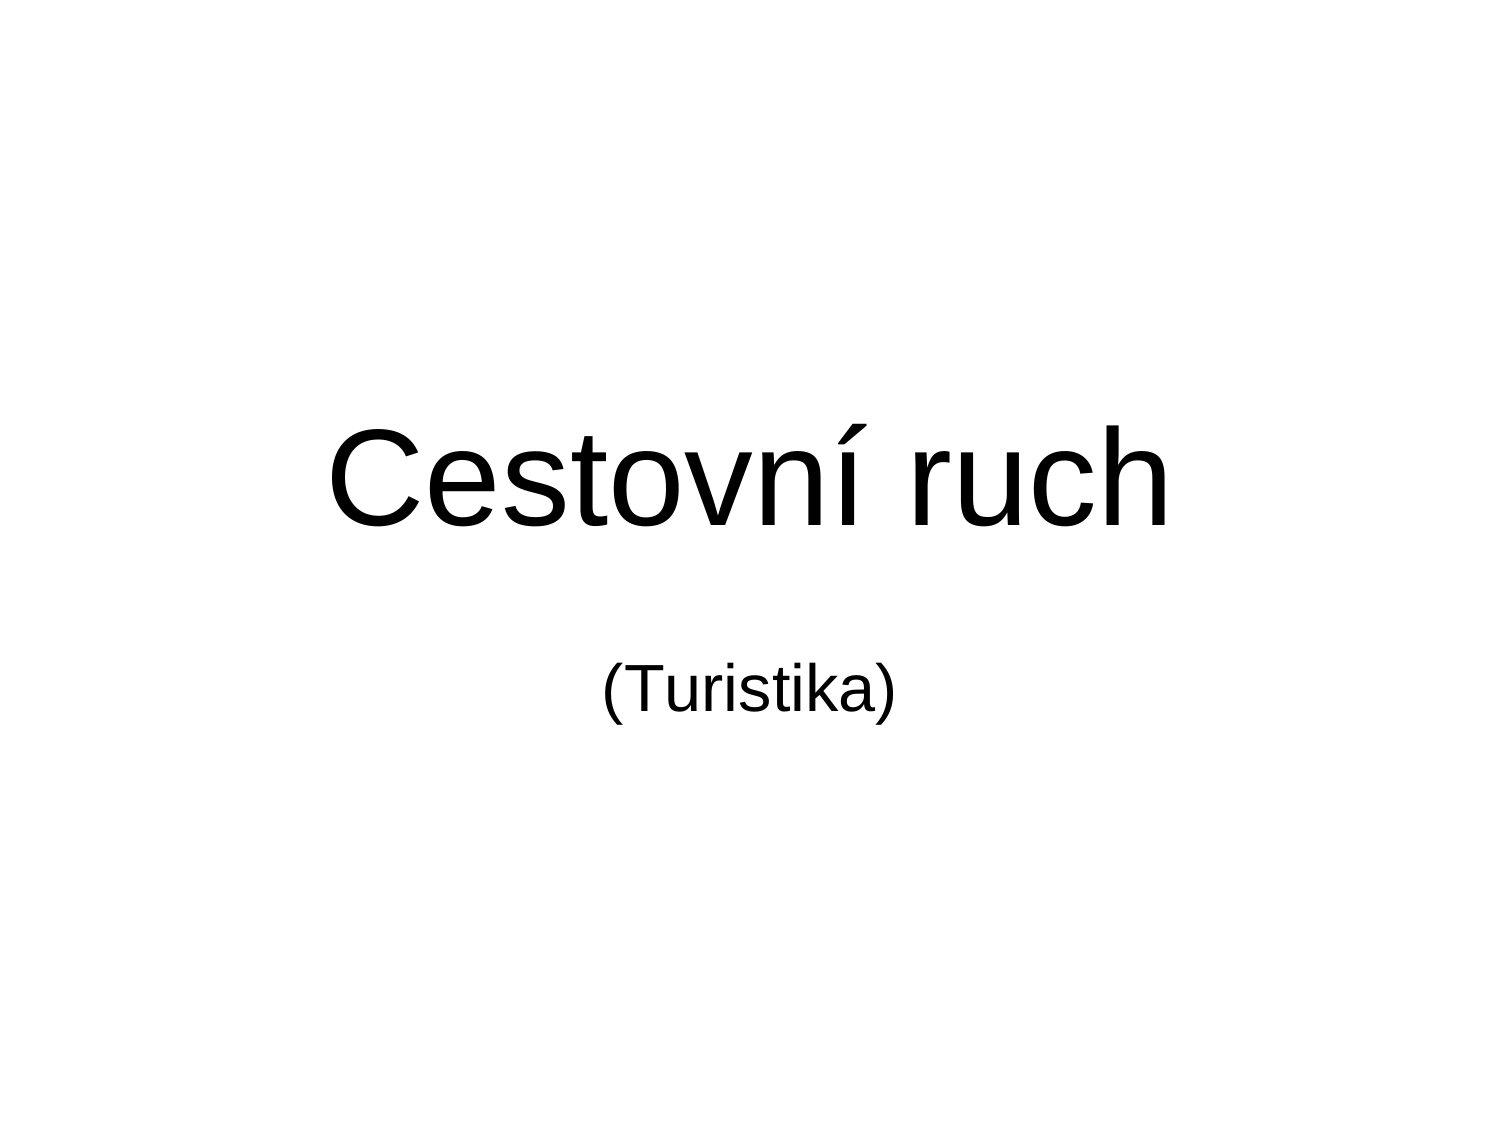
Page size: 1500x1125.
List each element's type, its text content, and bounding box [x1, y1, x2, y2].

subtitle (Turistika) [225, 637, 1276, 926]
title Cestovní ruch [112, 349, 1388, 591]
